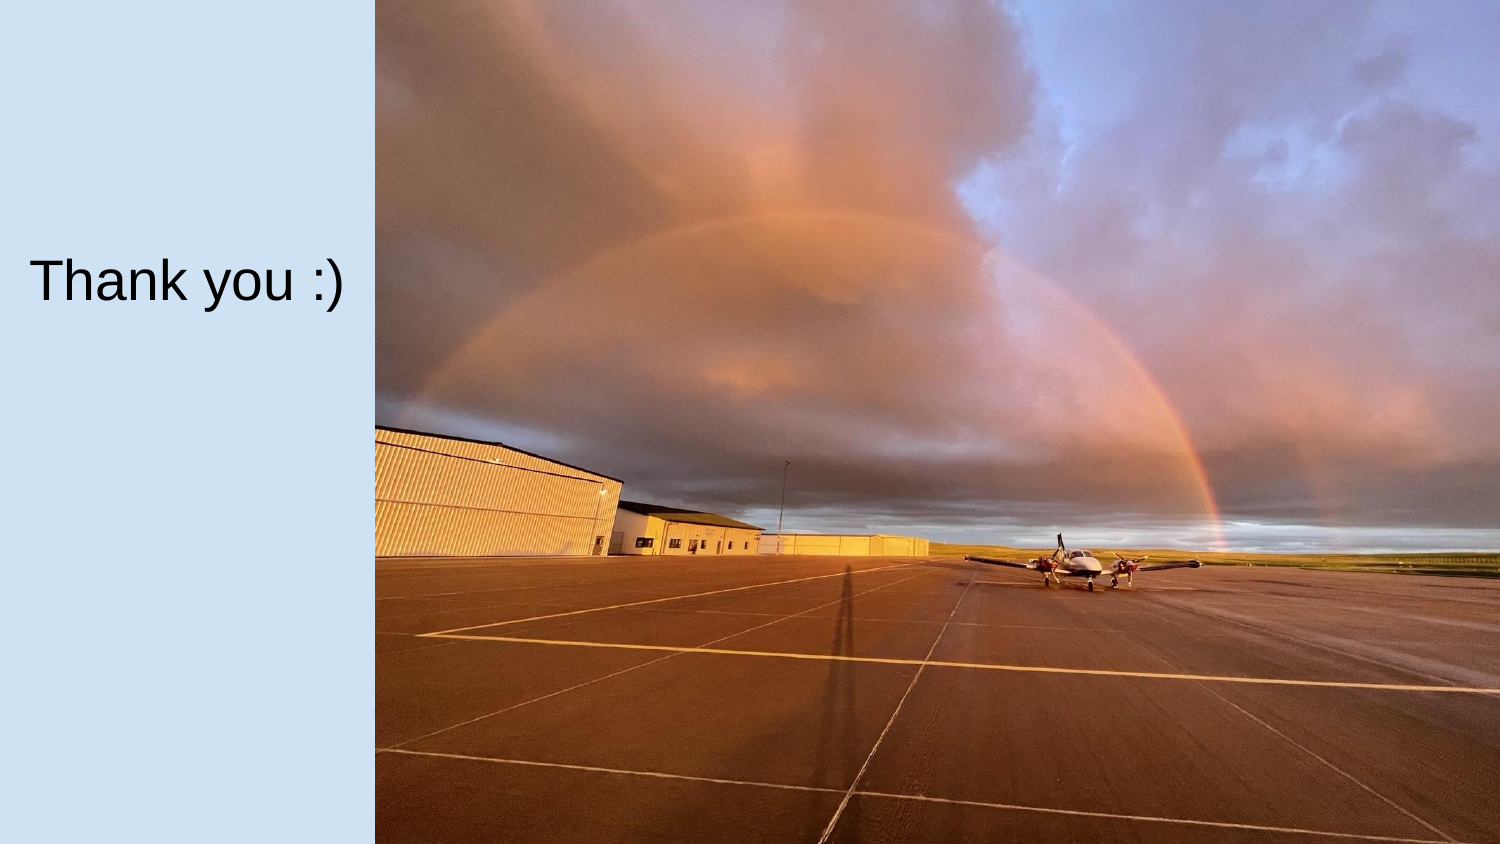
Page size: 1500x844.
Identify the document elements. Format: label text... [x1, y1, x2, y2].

picture [375, 0, 1500, 844]
title Thank you :) [0, 234, 375, 329]
